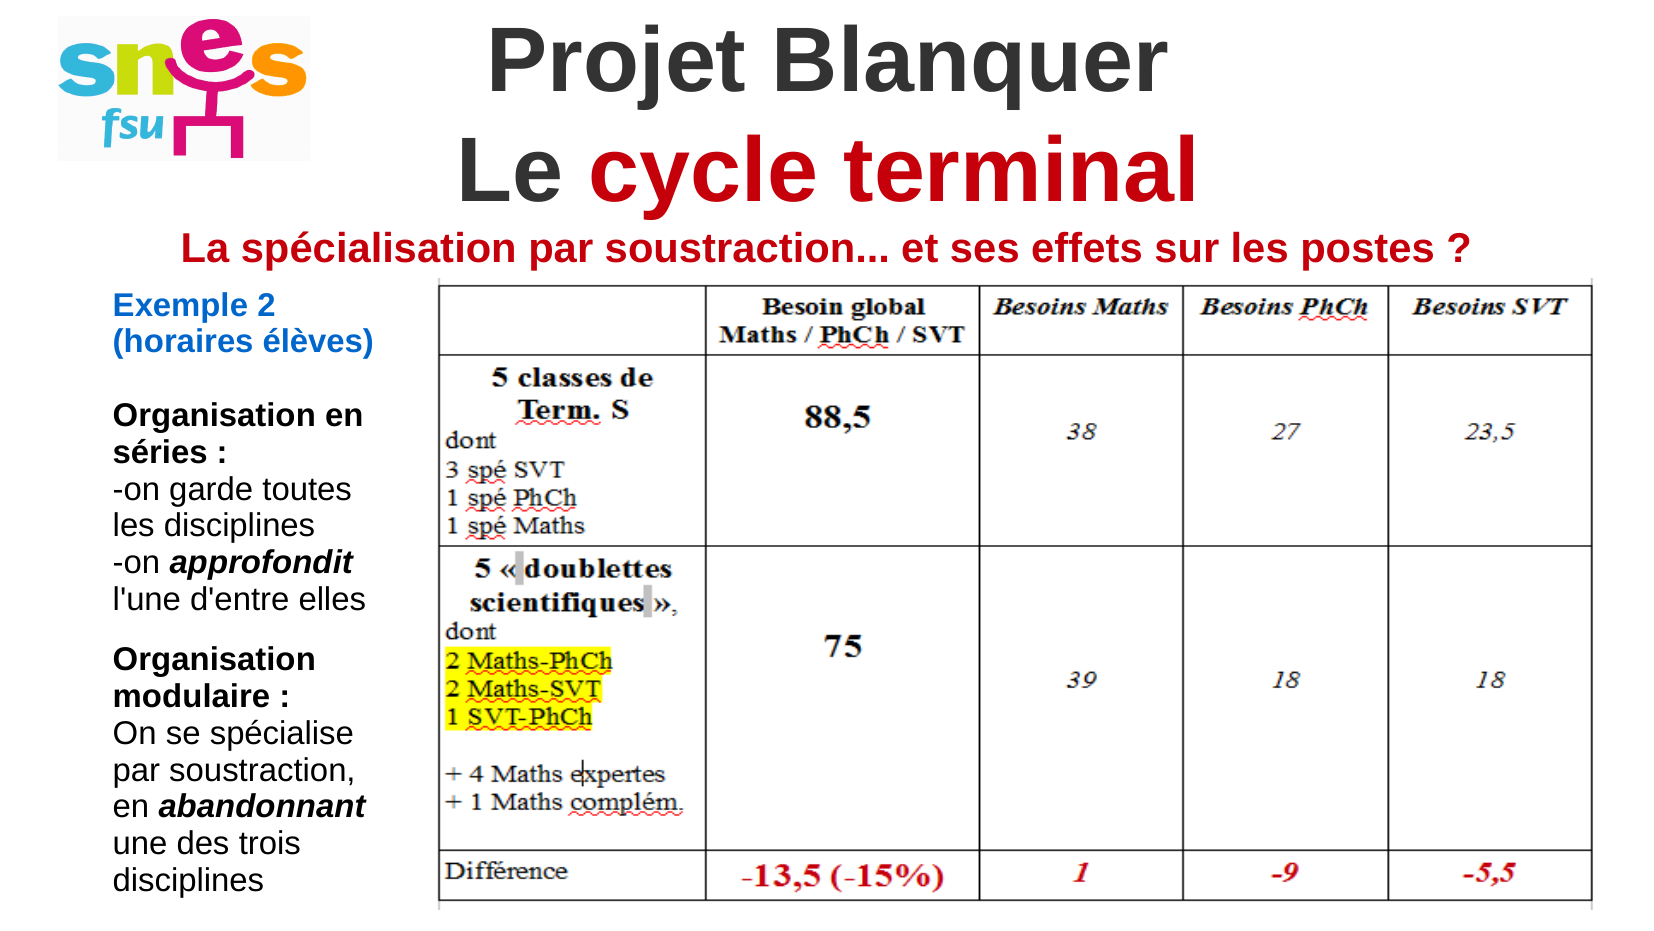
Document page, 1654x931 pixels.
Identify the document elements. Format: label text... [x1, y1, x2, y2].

title Projet Blanquer Le cycle terminal [122, 0, 1535, 180]
text_box Exemple 2 (horaires élèves) Organisation en séries : -on garde toutes les disciplines -on approfondit l'une d'entre elles Organisation modulaire : On se spécialise par soustraction, en abandonnant une des trois disciplines [97, 279, 395, 930]
picture [58, 17, 310, 161]
picture [430, 279, 1605, 910]
text_box La spécialisation par soustraction... et ses effets sur les postes ? [73, 217, 1580, 339]
